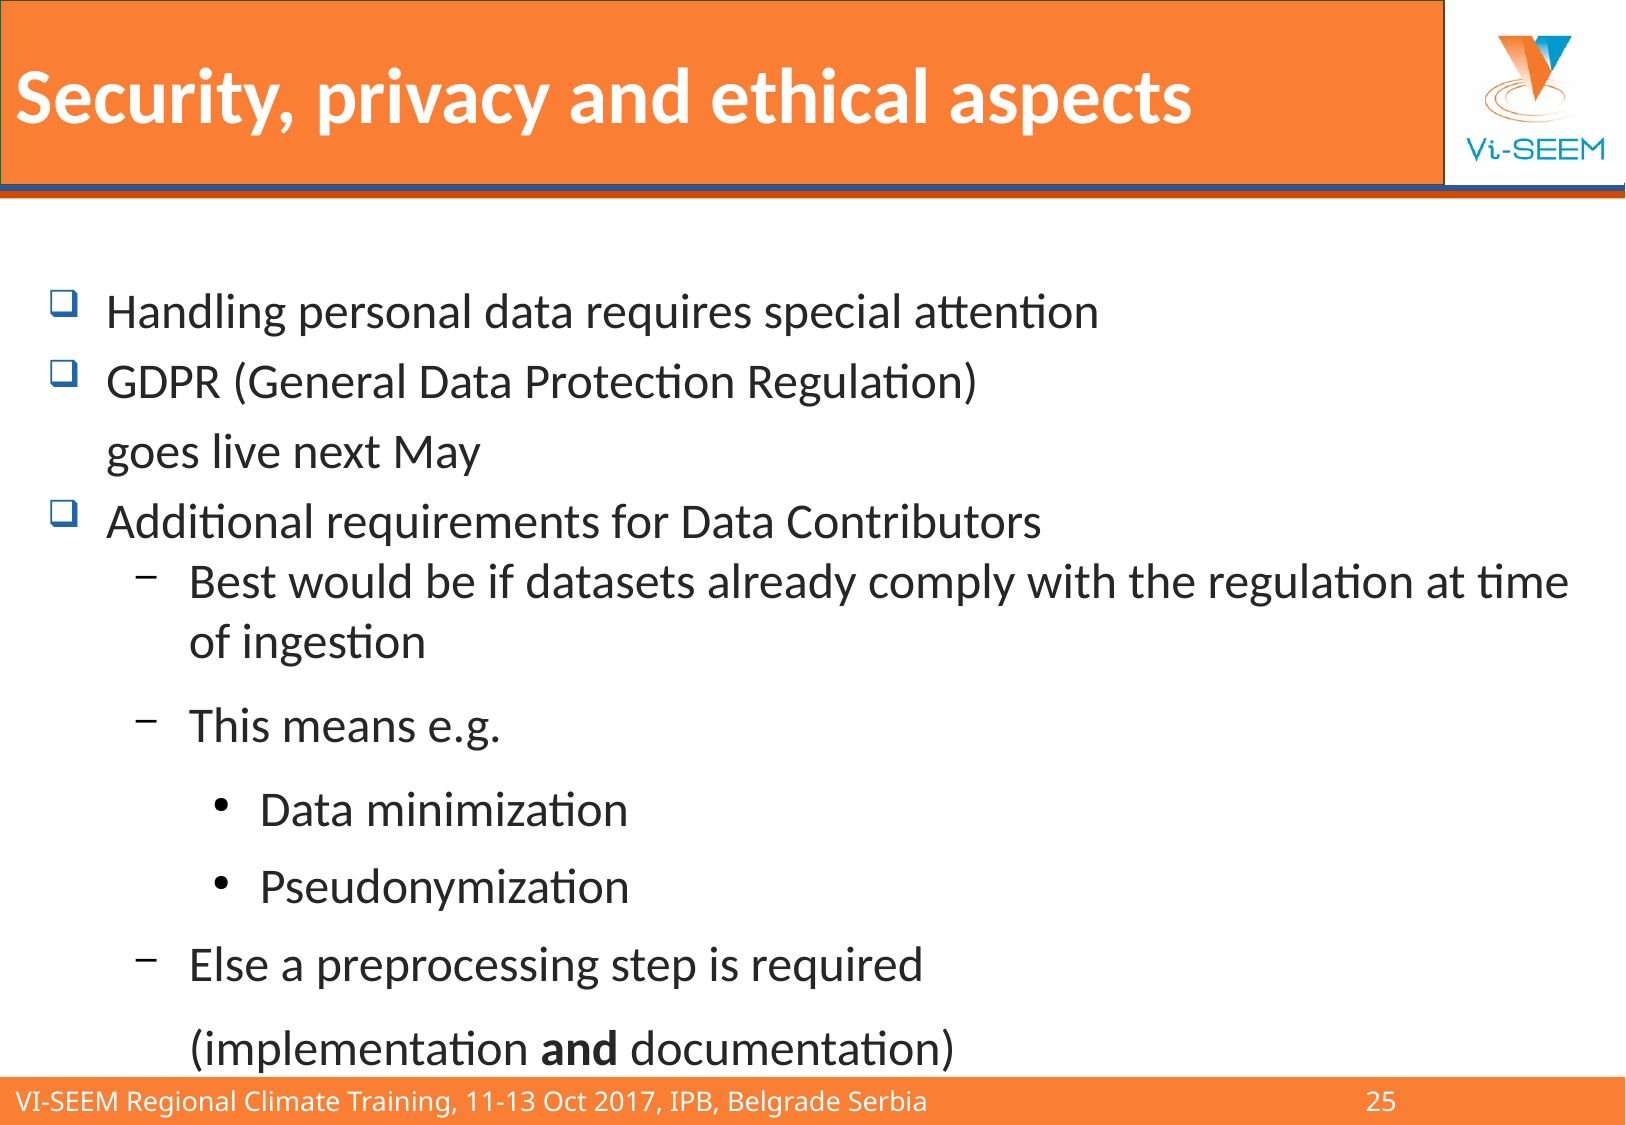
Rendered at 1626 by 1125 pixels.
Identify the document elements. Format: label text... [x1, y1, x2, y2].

picture [1445, 0, 1624, 185]
footer VI-SEEM Regional Climate Training, 11-13 Oct 2017, IPB, Belgrade Serbia <number> [0, 1076, 1625, 1125]
list Handling personal data requires special attention GDPR (General Data Protection Regulation) goes live next May Additional requirements for Data Contributors Best would be if datasets already comply with the regulation at time of ingestion This means e.g. Data minimization Pseudonymization Else a preprocessing step is required (implementation and documentation) [31, 271, 1593, 1076]
title Security, privacy and ethical aspects [0, 0, 1445, 185]
